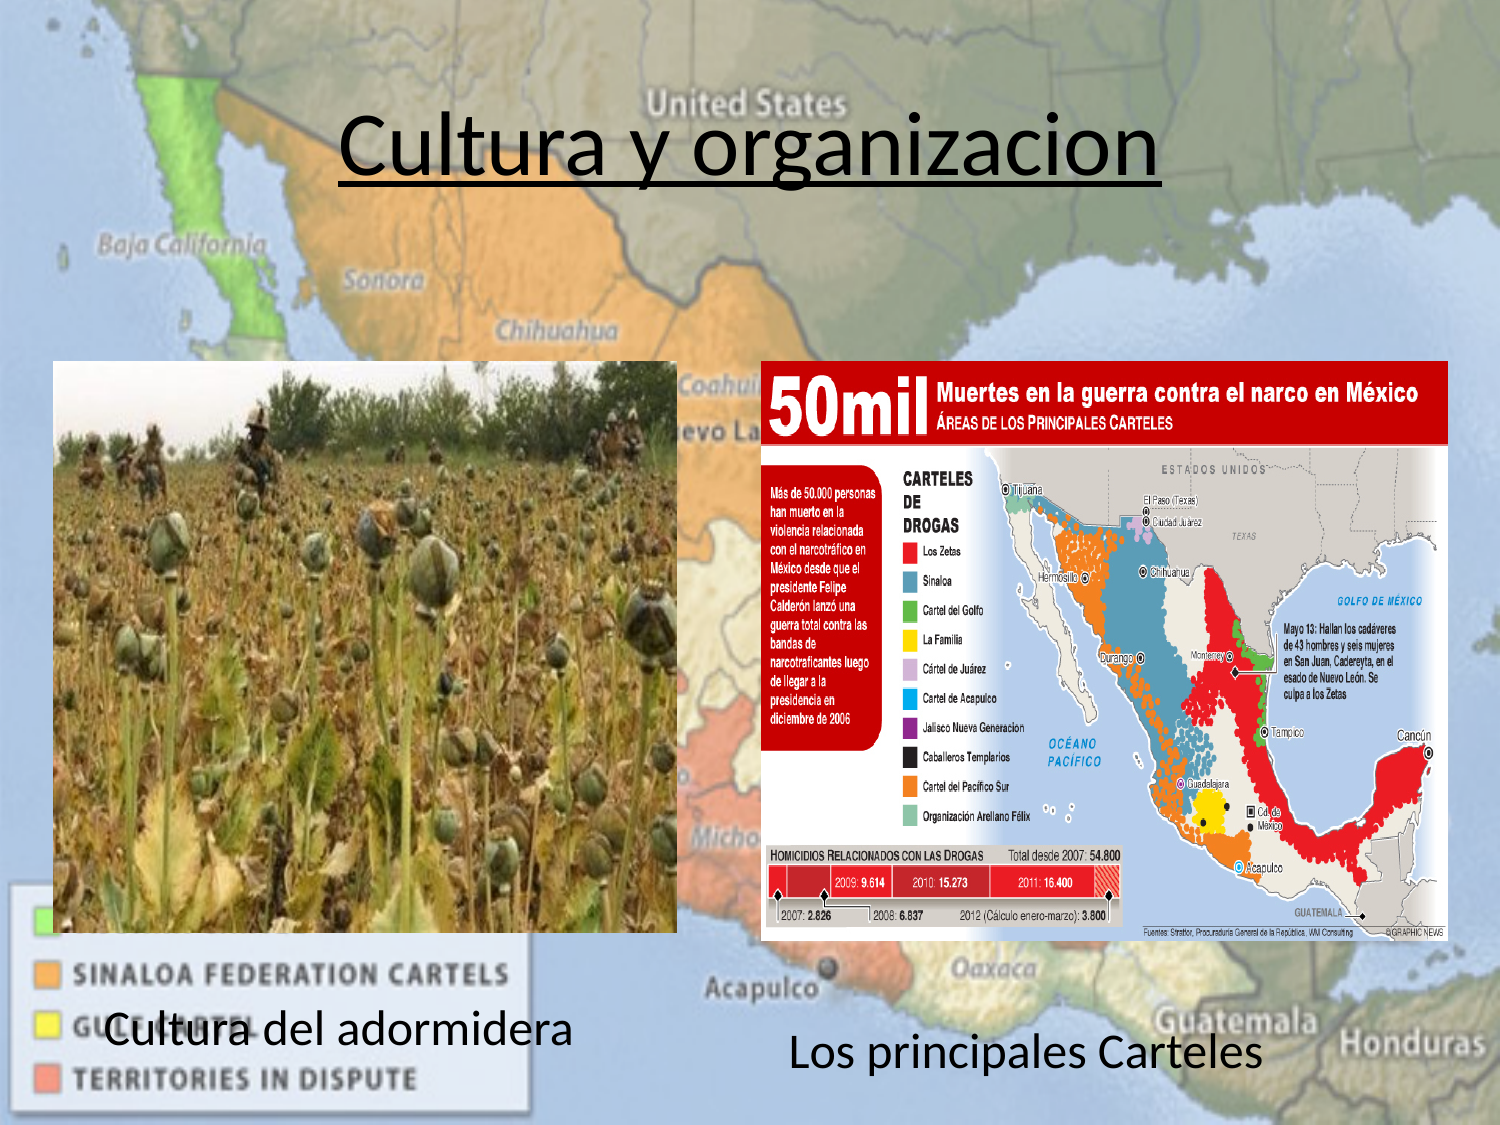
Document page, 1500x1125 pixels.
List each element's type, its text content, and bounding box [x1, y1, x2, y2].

text_box Cultura del adormidera [88, 987, 644, 1064]
picture [53, 361, 677, 933]
title Cultura y organizacion [75, 45, 1426, 233]
text_box Los principales Carteles [773, 1011, 1459, 1088]
picture [761, 361, 1448, 941]
